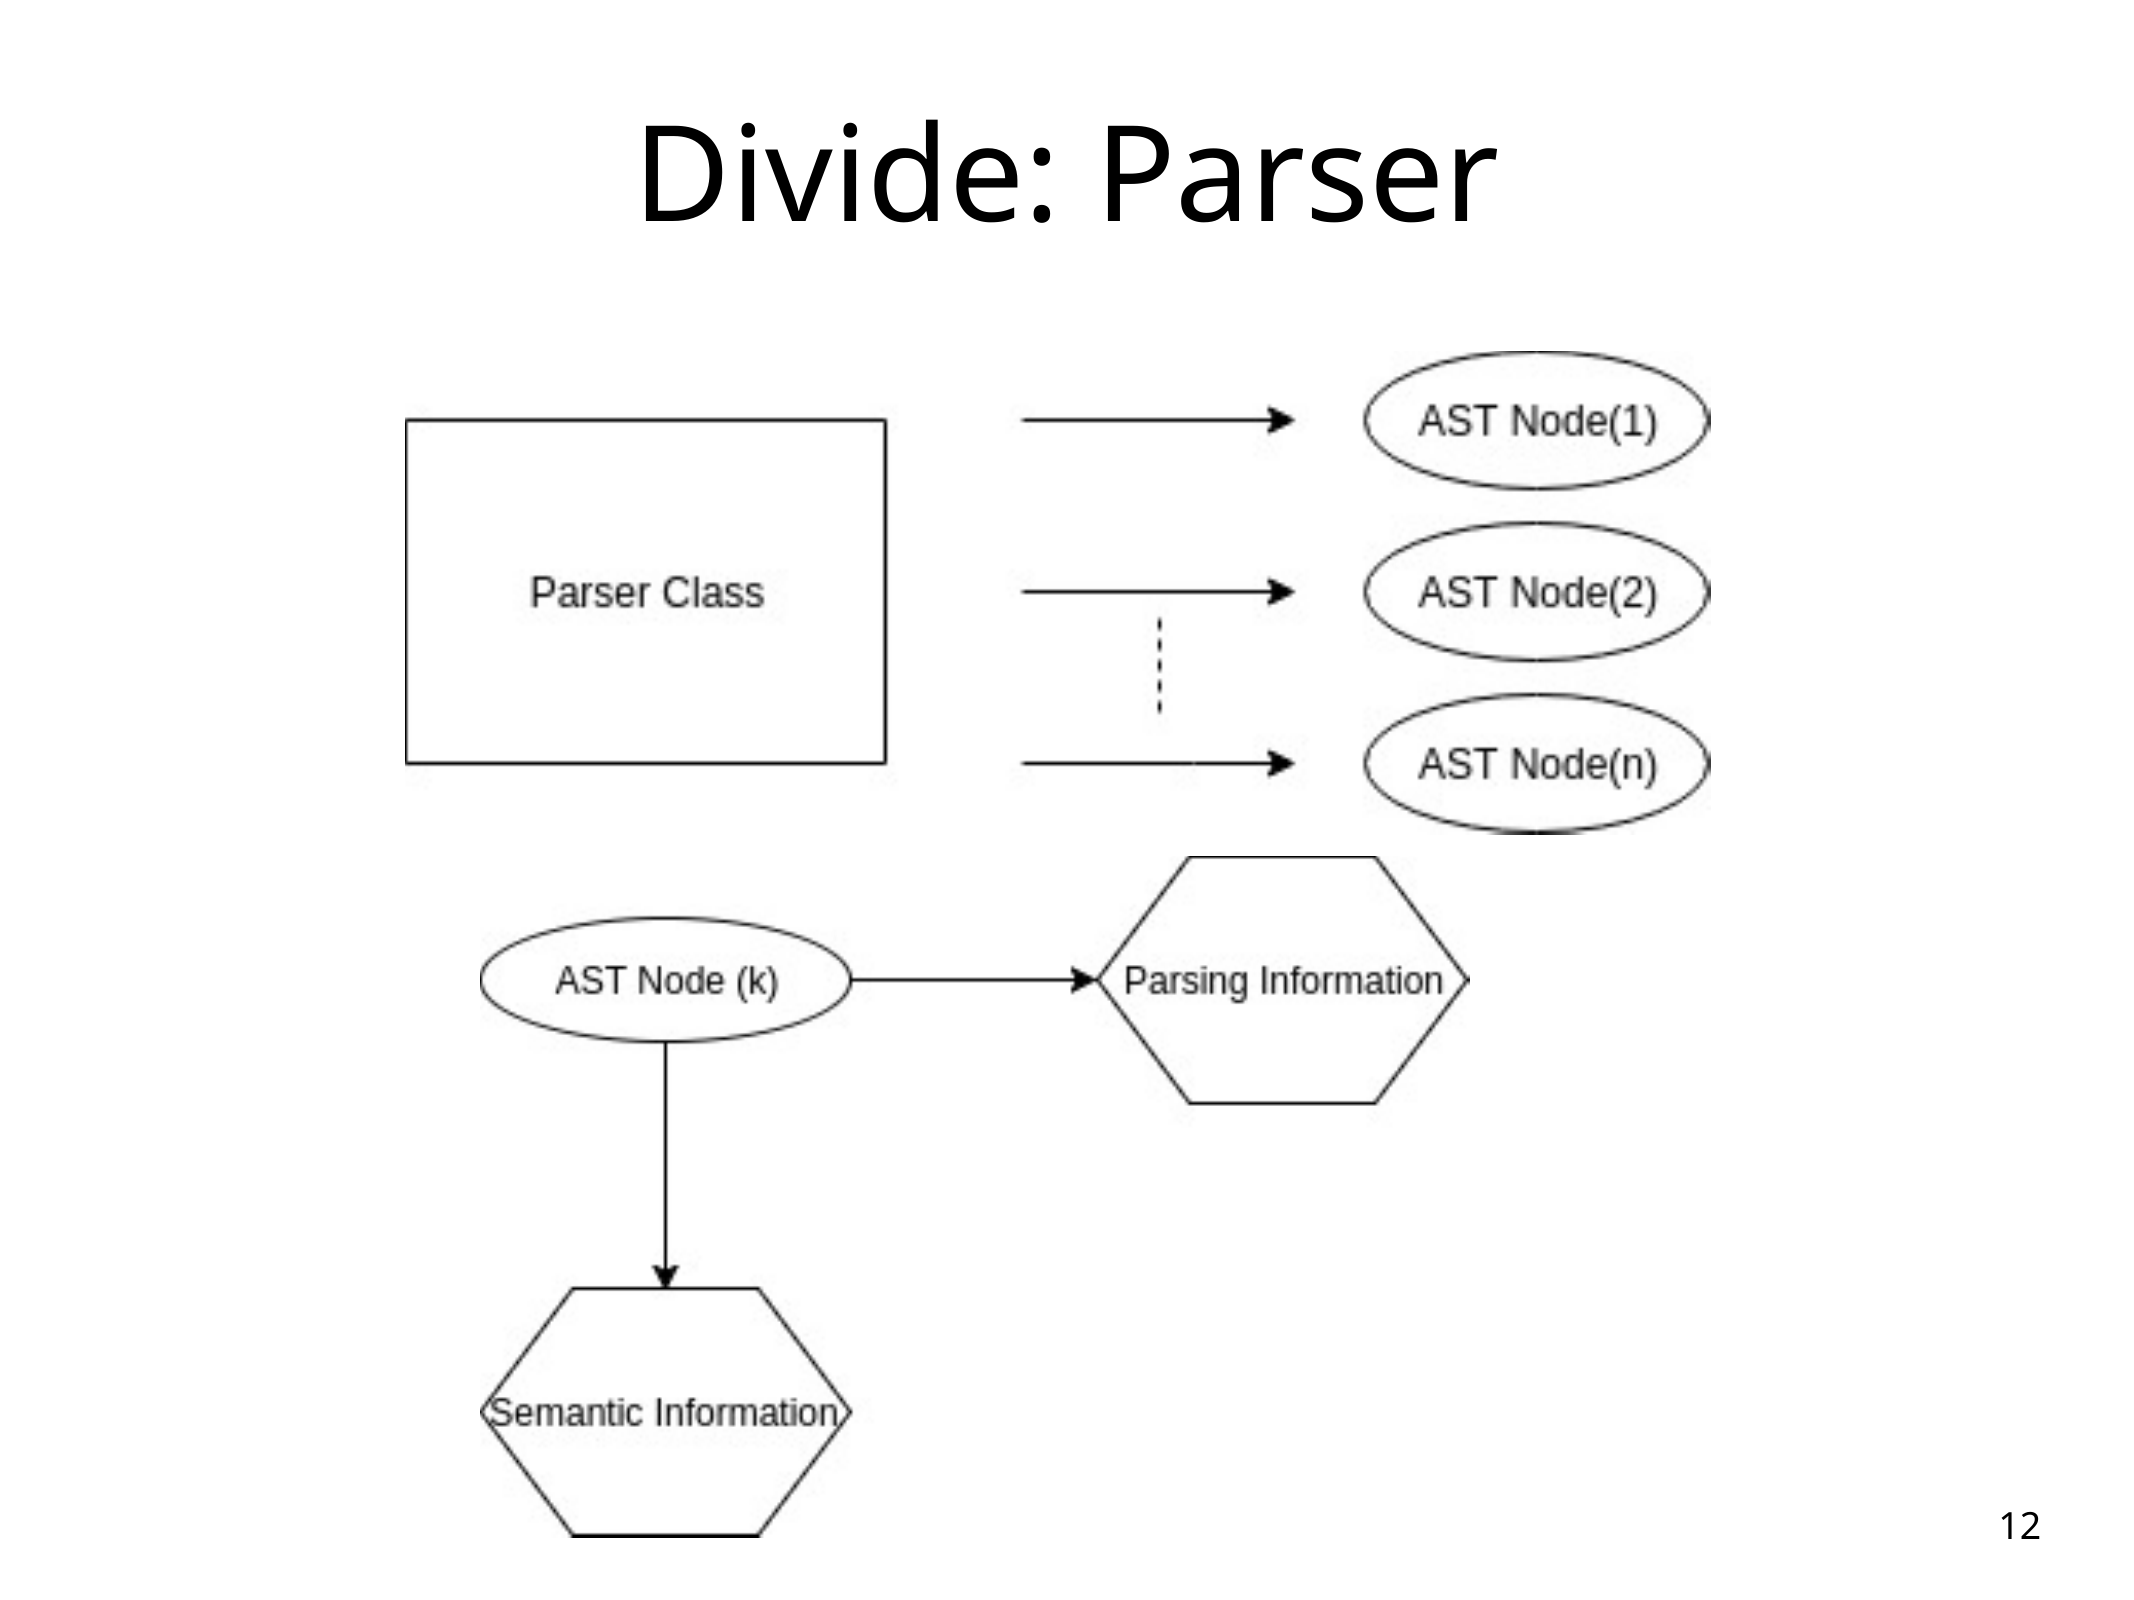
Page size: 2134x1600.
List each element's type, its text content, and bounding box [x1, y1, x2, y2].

picture [405, 351, 1711, 835]
title Divide: Parser [79, 72, 2055, 263]
picture [480, 856, 1470, 1538]
